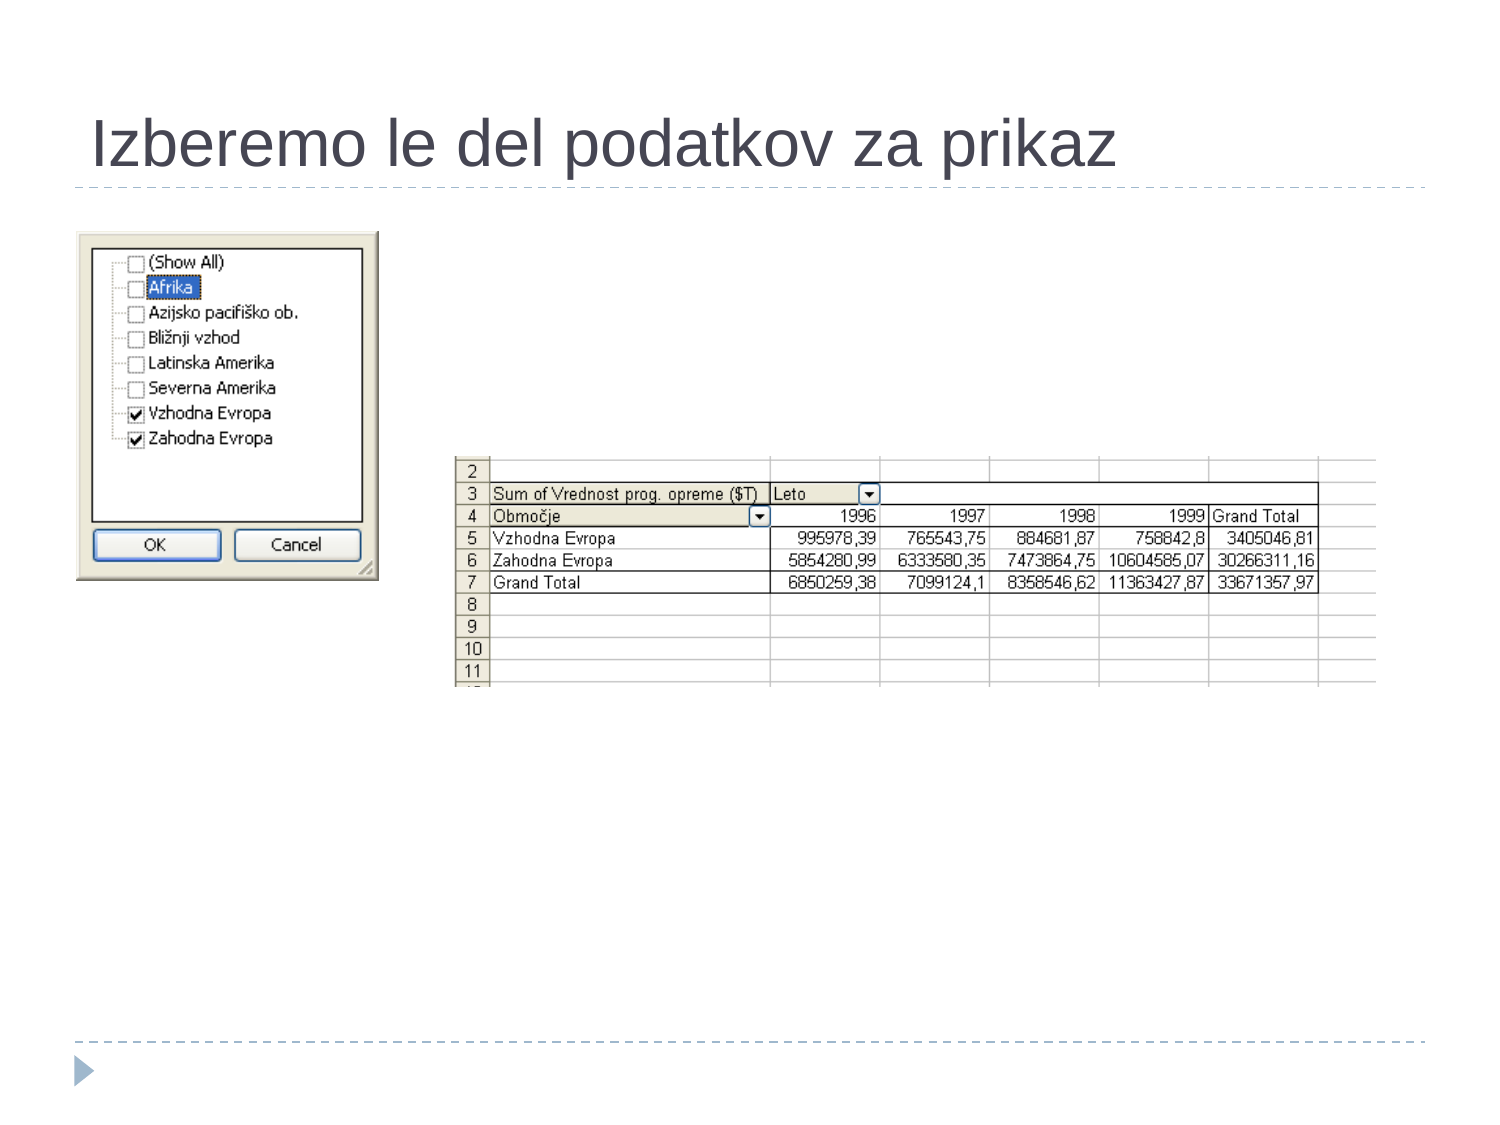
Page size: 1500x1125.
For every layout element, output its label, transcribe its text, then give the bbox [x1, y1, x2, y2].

picture [76, 231, 379, 581]
picture [454, 456, 1376, 687]
title Izberemo le del podatkov za prikaz [75, 24, 1425, 188]
